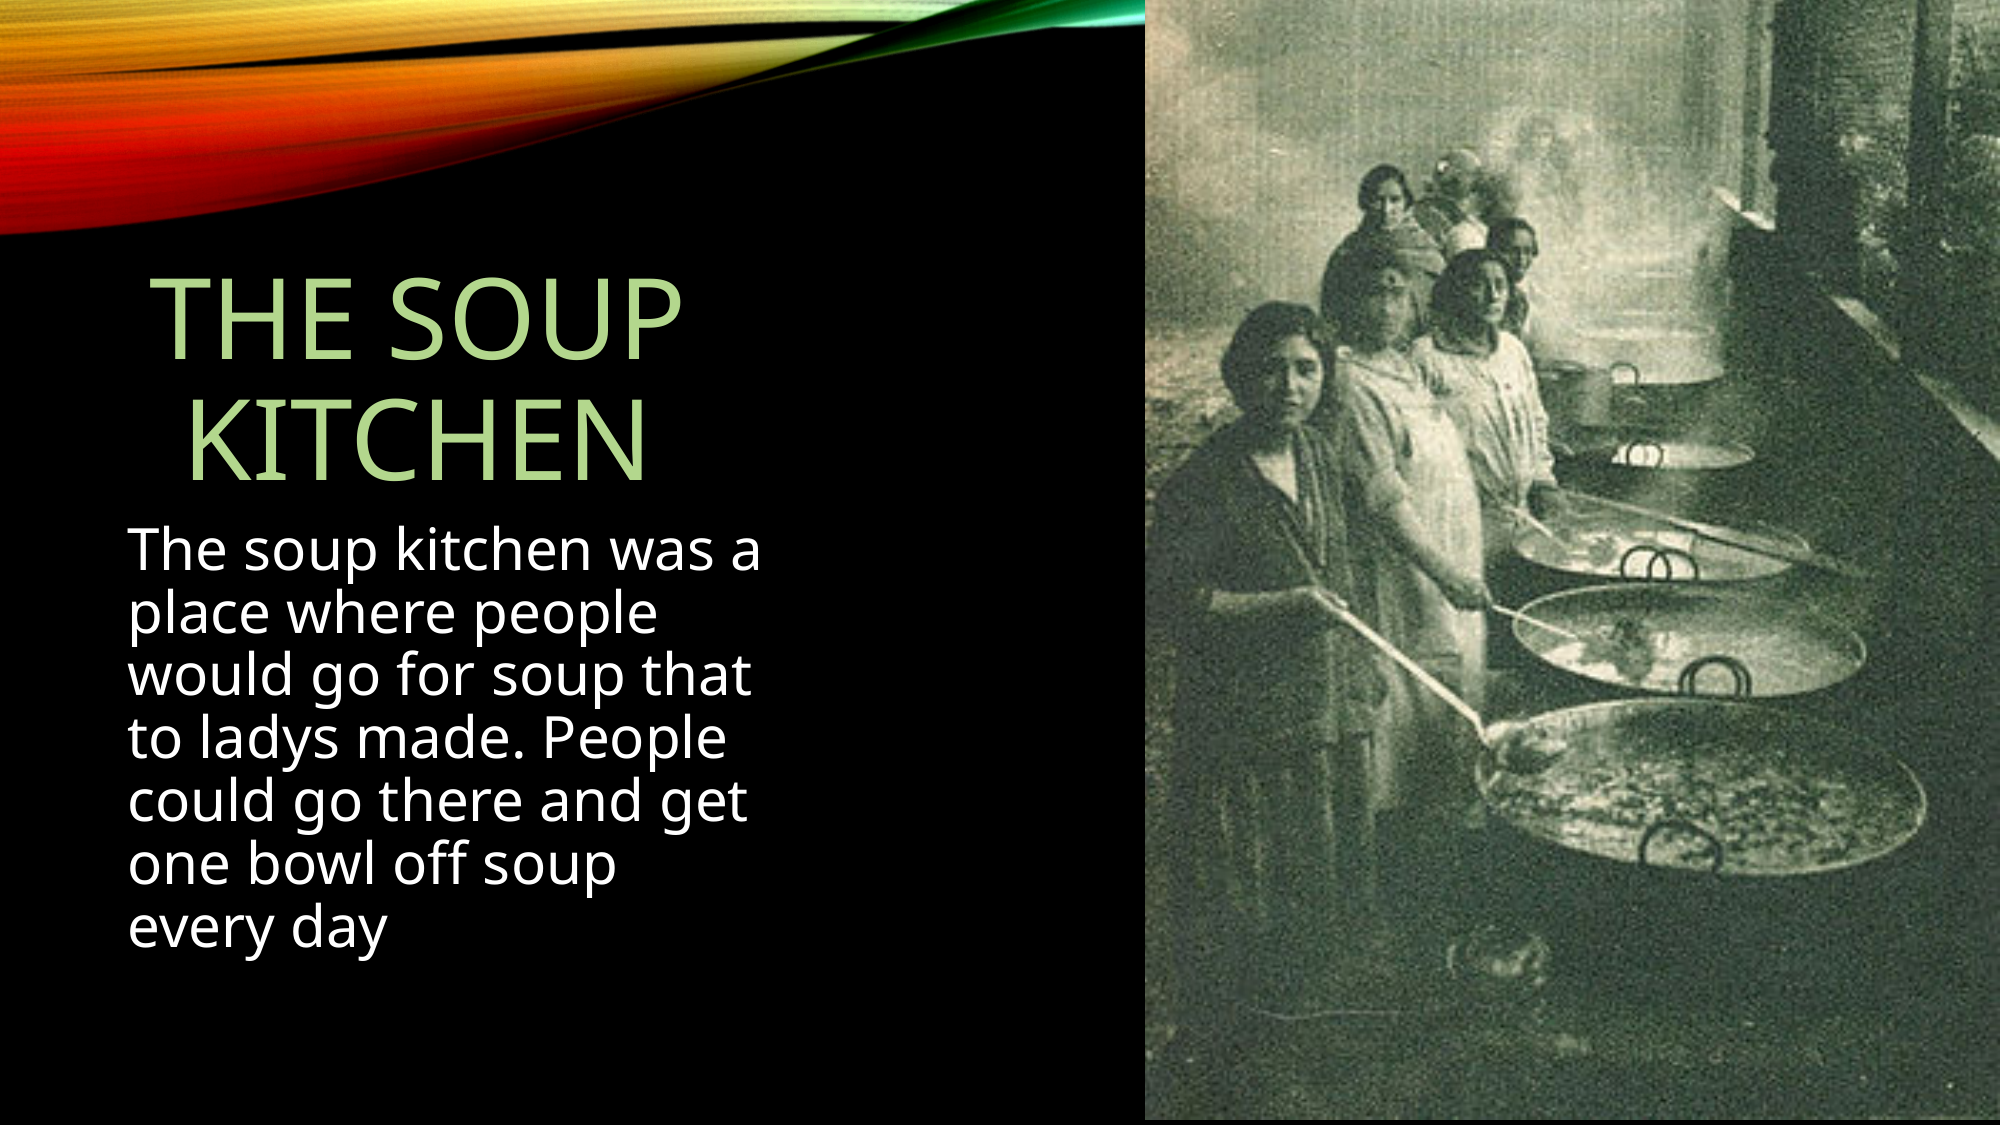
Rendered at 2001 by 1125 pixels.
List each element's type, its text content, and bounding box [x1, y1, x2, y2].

title The Soup kitchen [80, 249, 756, 513]
list The soup kitchen was a place where people would go for soup that to ladys made. People could go there and get one bowl off soup every day [112, 512, 788, 1021]
picture [1145, 0, 2000, 1120]
